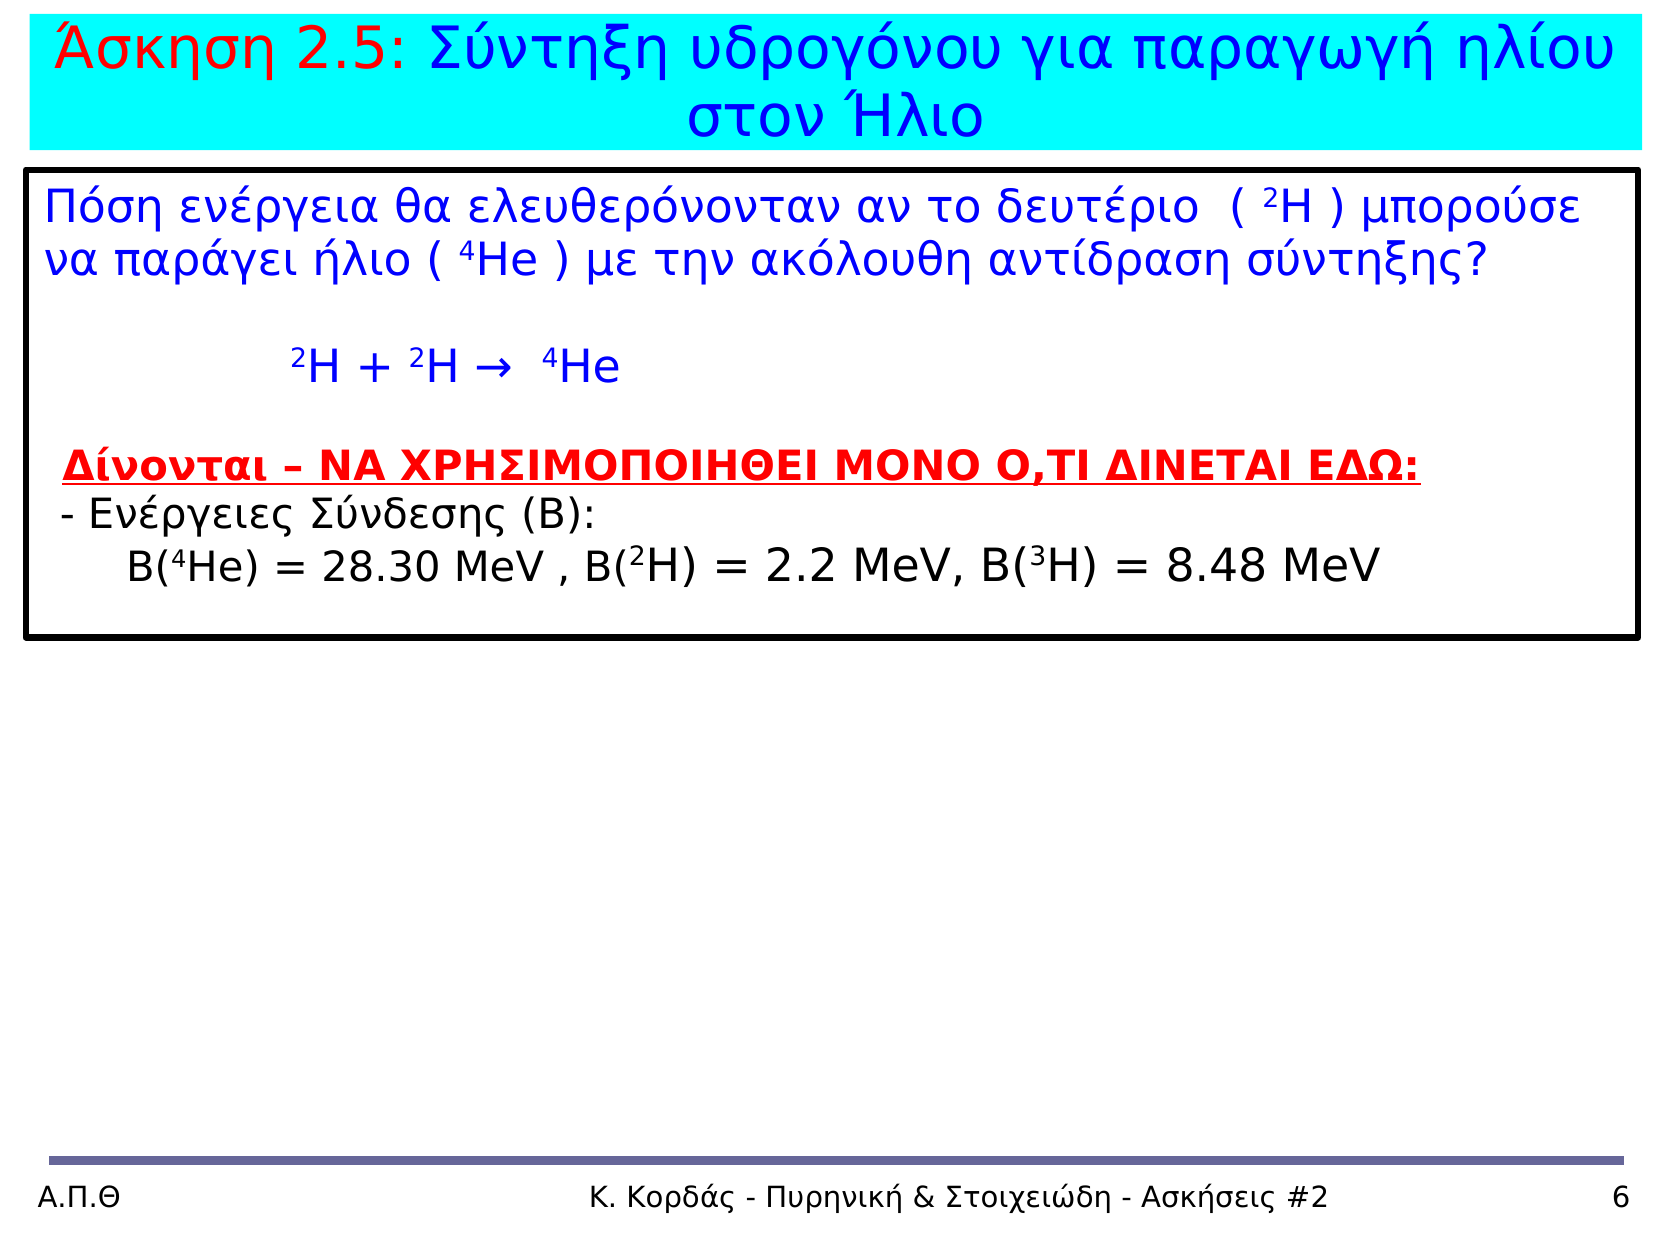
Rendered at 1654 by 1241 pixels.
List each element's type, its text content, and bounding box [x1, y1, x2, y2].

title Άσκηση 2.5: Σύντηξη υδρογόνου για παραγωγή ηλίου στον Ήλιο [29, 13, 1643, 151]
list [37, 173, 1651, 1136]
text_box Πόση ενέργεια θα ελευθερόνονταν αν το δευτέριο ( 2Η ) μπορούσε να παράγει ήλιο ( 4He ) με την ακόλουθη αντίδραση σύντηξης? 2Η + 2Η → 4He Δίνονται – ΝΑ ΧΡΗΣΙΜΟΠΟΙΗΘΕΙ ΜΟΝΟ Ο,ΤΙ ΔΙΝΕΤΑΙ ΕΔΩ: - Ενέργειες Σύνδεσης (B): B(4He) = 28.30 MeV , Β(2Η) = 2.2 MeV, Β(3Η) = 8.48 MeV [25, 169, 1639, 638]
